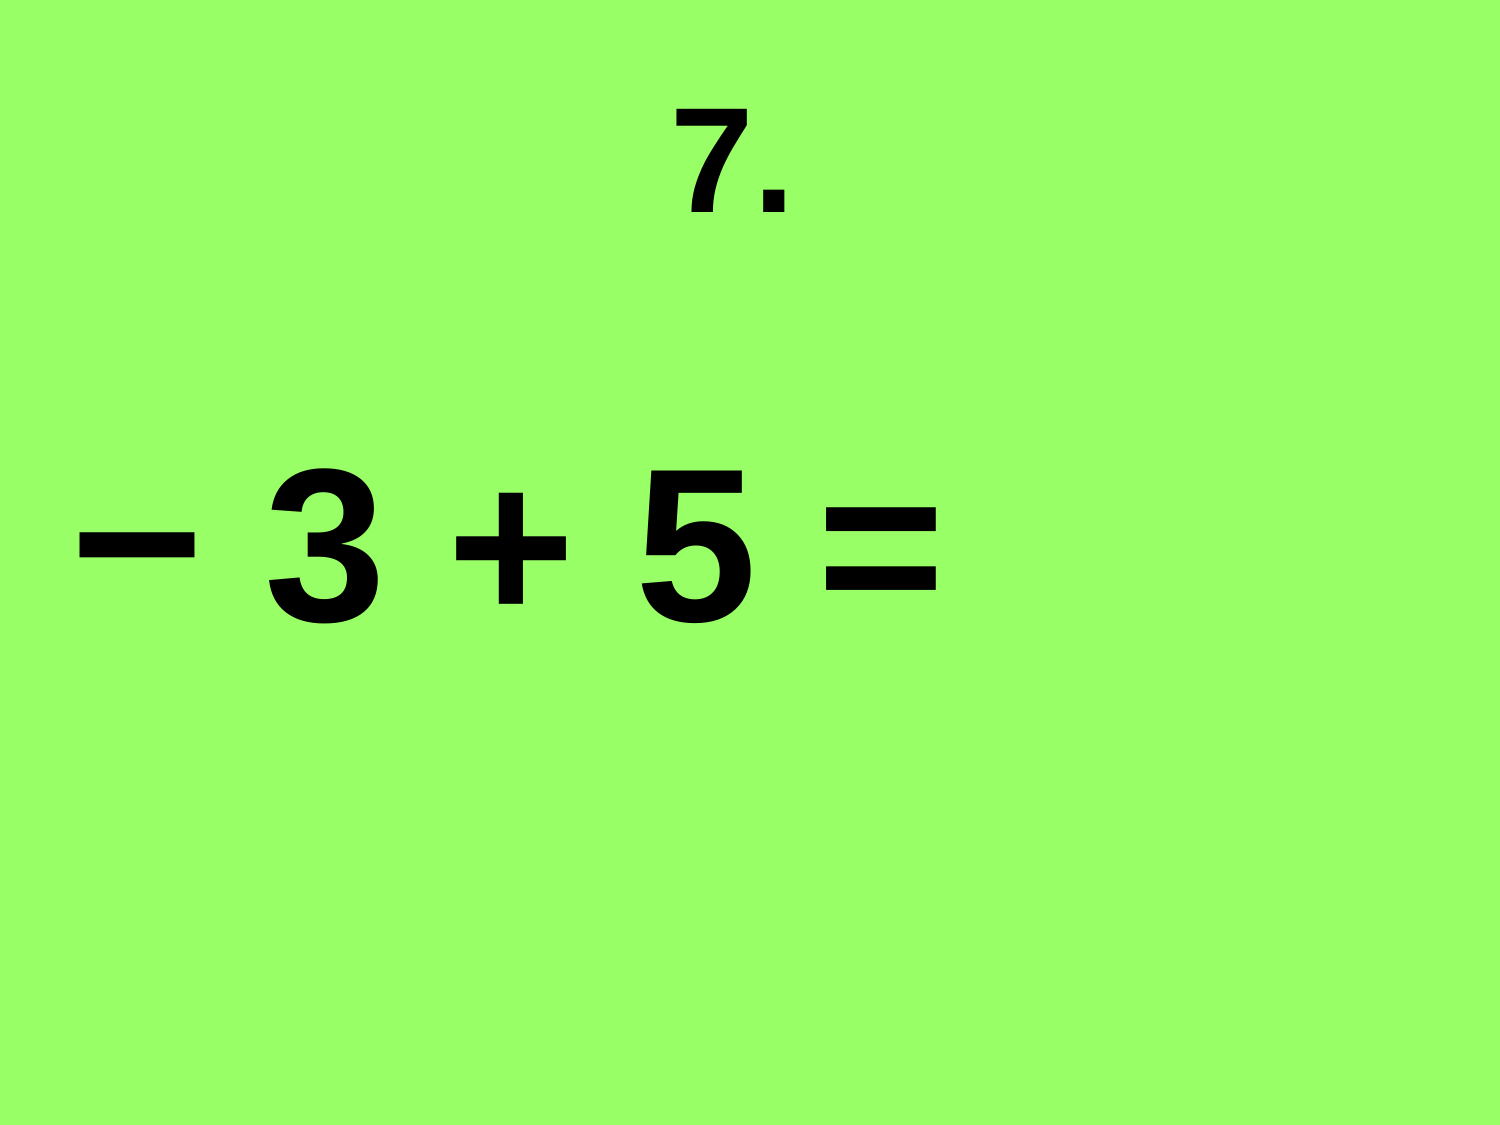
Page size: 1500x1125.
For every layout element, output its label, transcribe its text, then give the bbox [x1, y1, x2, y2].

title − 3 + 5 = [0, 384, 1376, 675]
text_box 7. [655, 54, 880, 251]
